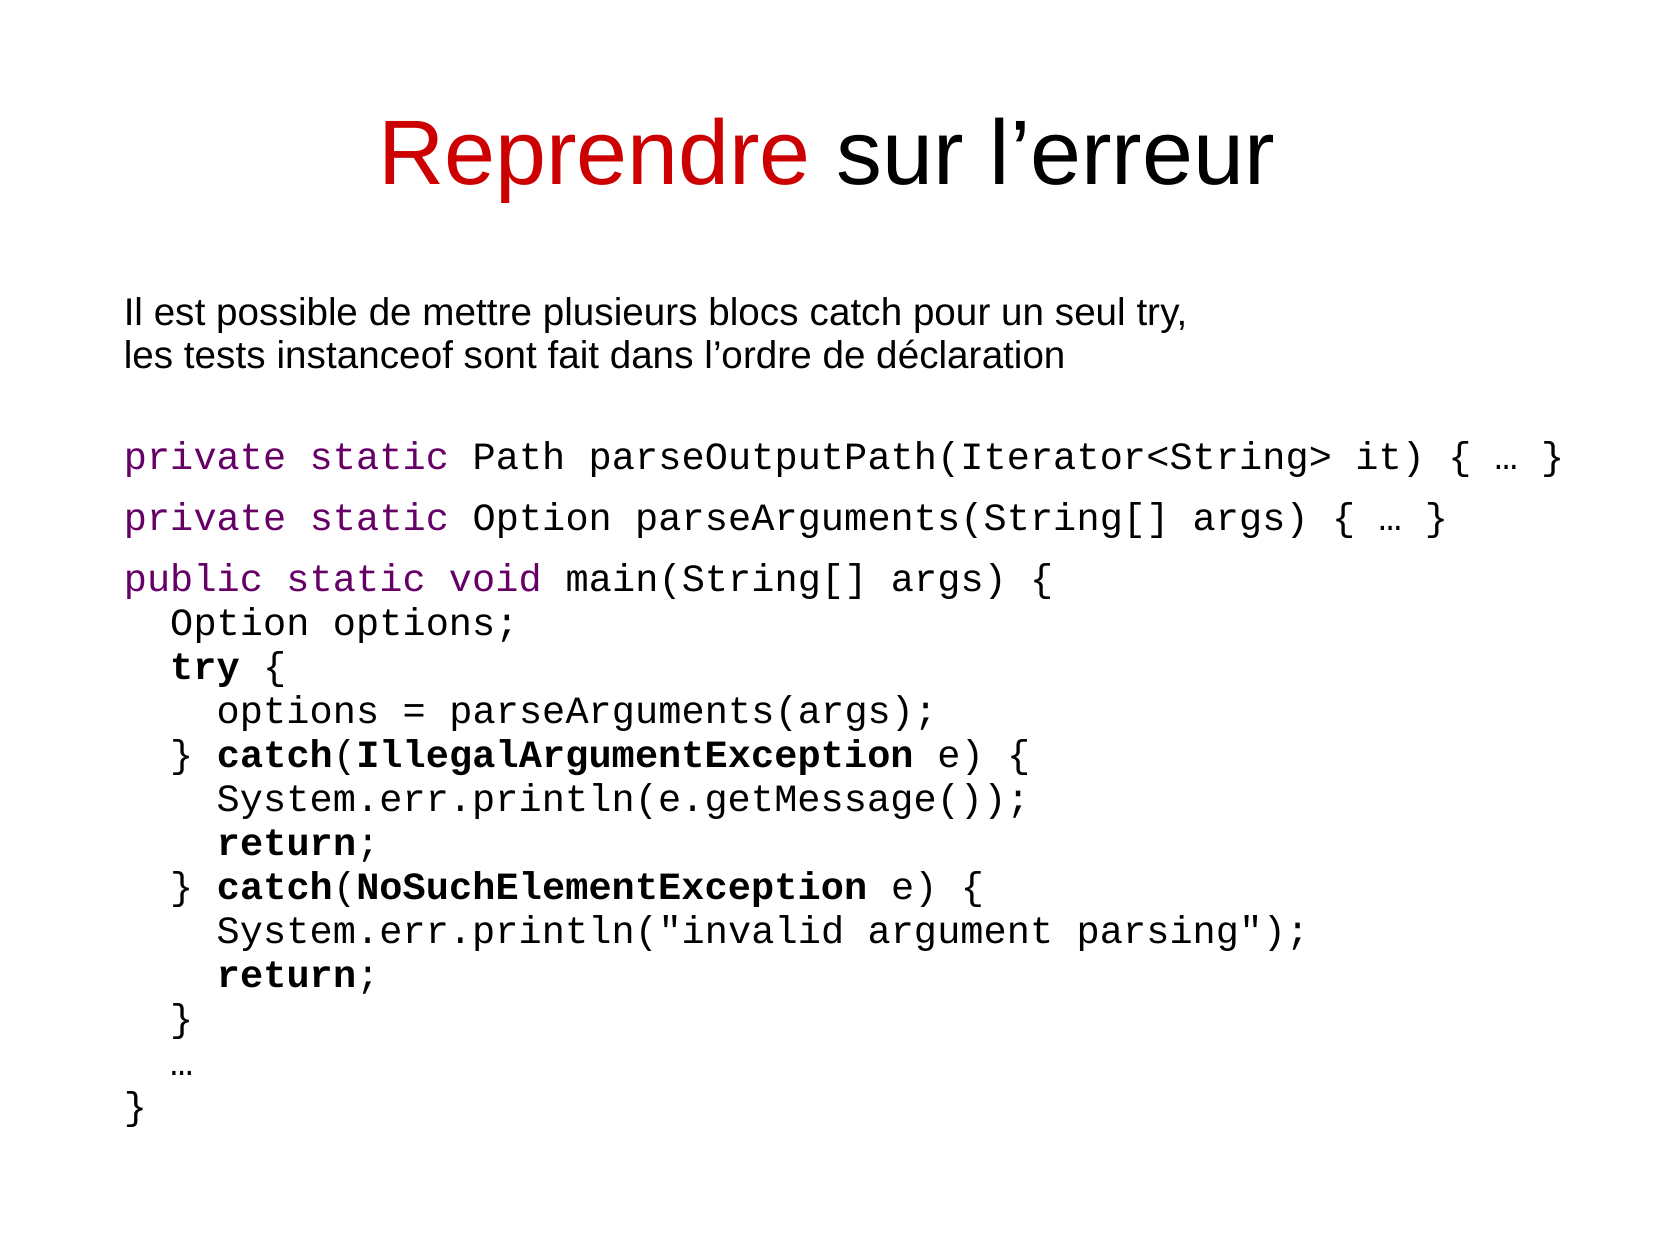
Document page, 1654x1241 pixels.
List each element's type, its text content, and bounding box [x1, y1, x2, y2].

list Il est possible de mettre plusieurs blocs catch pour un seul try, les tests instanceof sont fait dans l’ordre de déclaration private static Path parseOutputPath(Iterator<String> it) { … } private static Option parseArguments(String[] args) { … } public static void main(String[] args) { Option options; try { options = parseArguments(args); } catch(IllegalArgumentException e) { System.err.println(e.getMessage()); return; } catch(NoSuchElementException e) { System.err.println("invalid argument parsing"); return; } … } [82, 290, 1571, 1186]
title Reprendre sur l’erreur [82, 49, 1571, 257]
